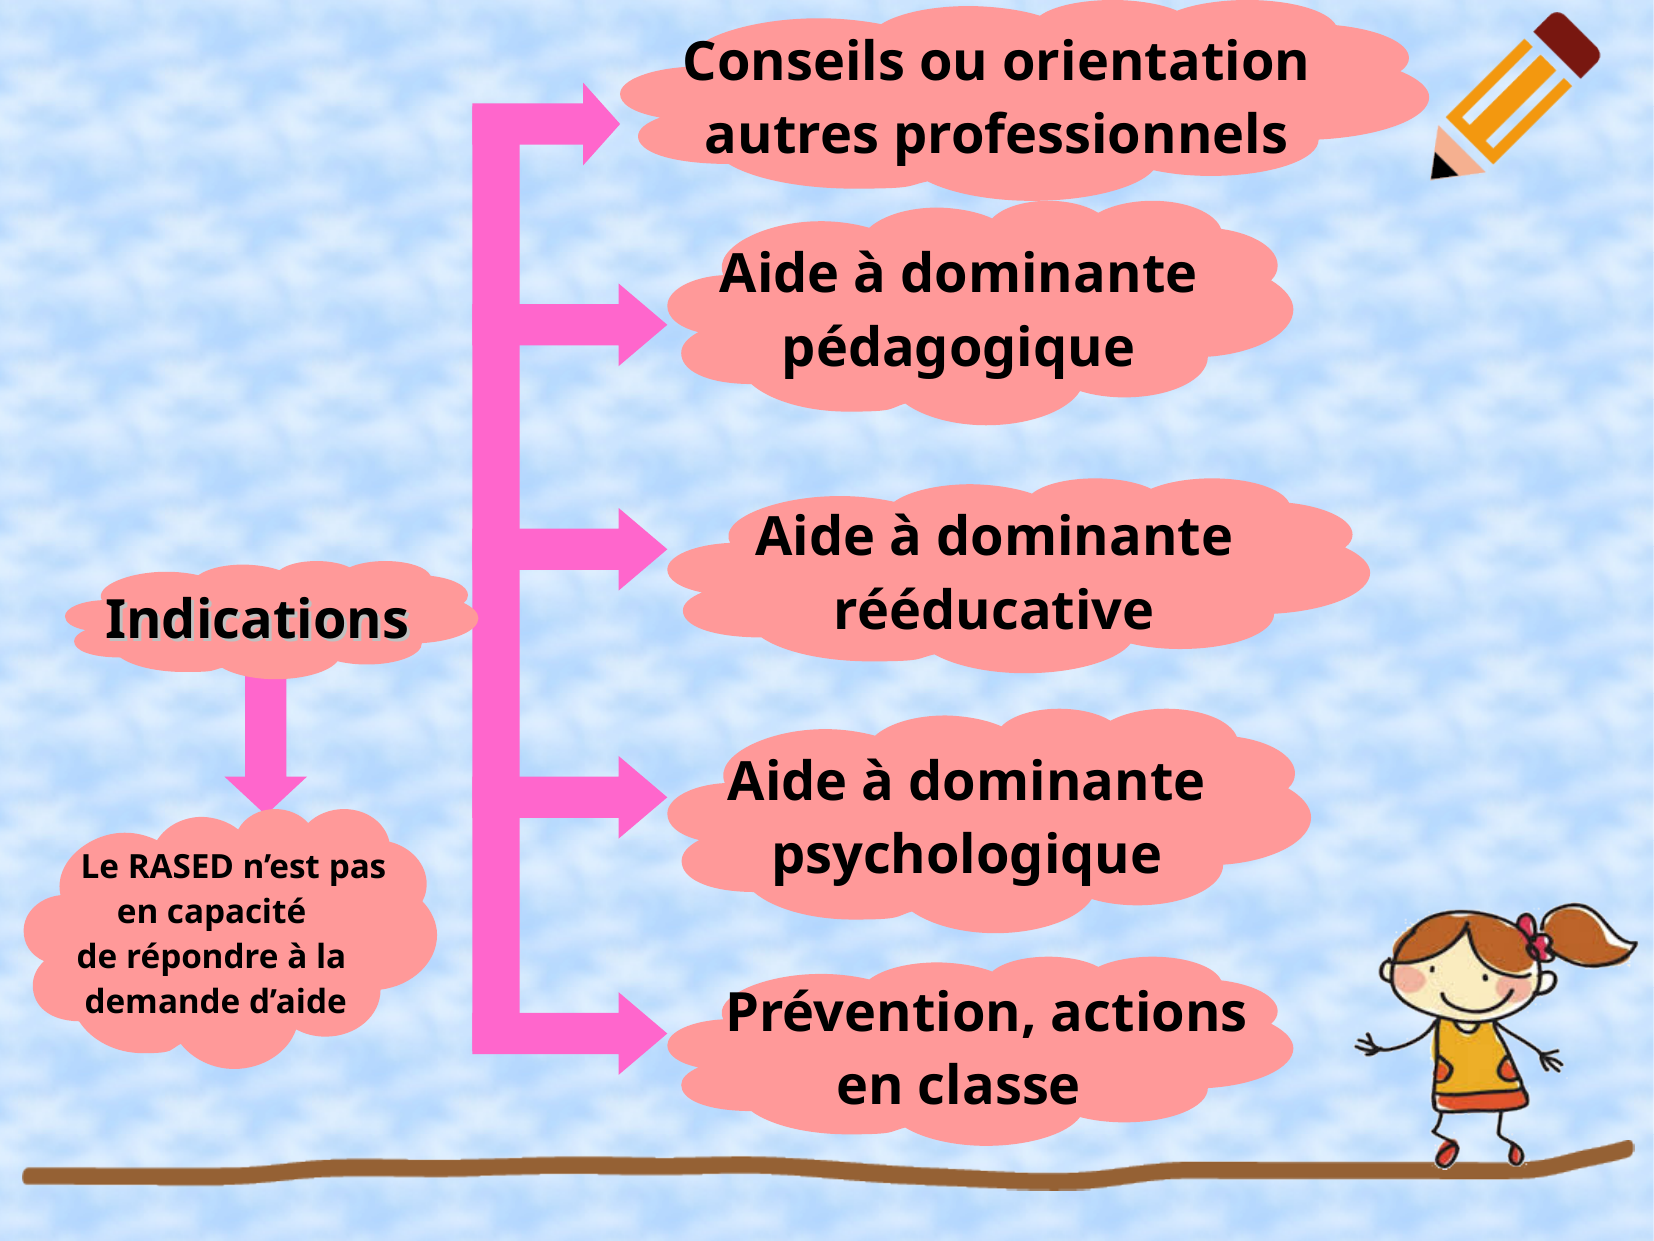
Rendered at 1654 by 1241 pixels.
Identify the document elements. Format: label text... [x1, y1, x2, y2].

text_box Aide à dominante pédagogique [667, 200, 1294, 426]
text_box Prévention, actions en classe [667, 956, 1294, 1146]
picture [1135, 0, 1224, 10]
text_box Aide à dominante psychologique [667, 708, 1312, 934]
text_box Aide à dominante rééducative [667, 478, 1371, 674]
text_box Indications [64, 561, 479, 680]
text_box Le RASED n’est pas en capacité de répondre à la demande d’aide [23, 809, 438, 1069]
text_box Conseils ou orientation autres professionnels [620, 0, 1430, 201]
picture [0, 0, 1654, 1241]
text_box [224, 677, 308, 811]
text_box [472, 82, 668, 1075]
